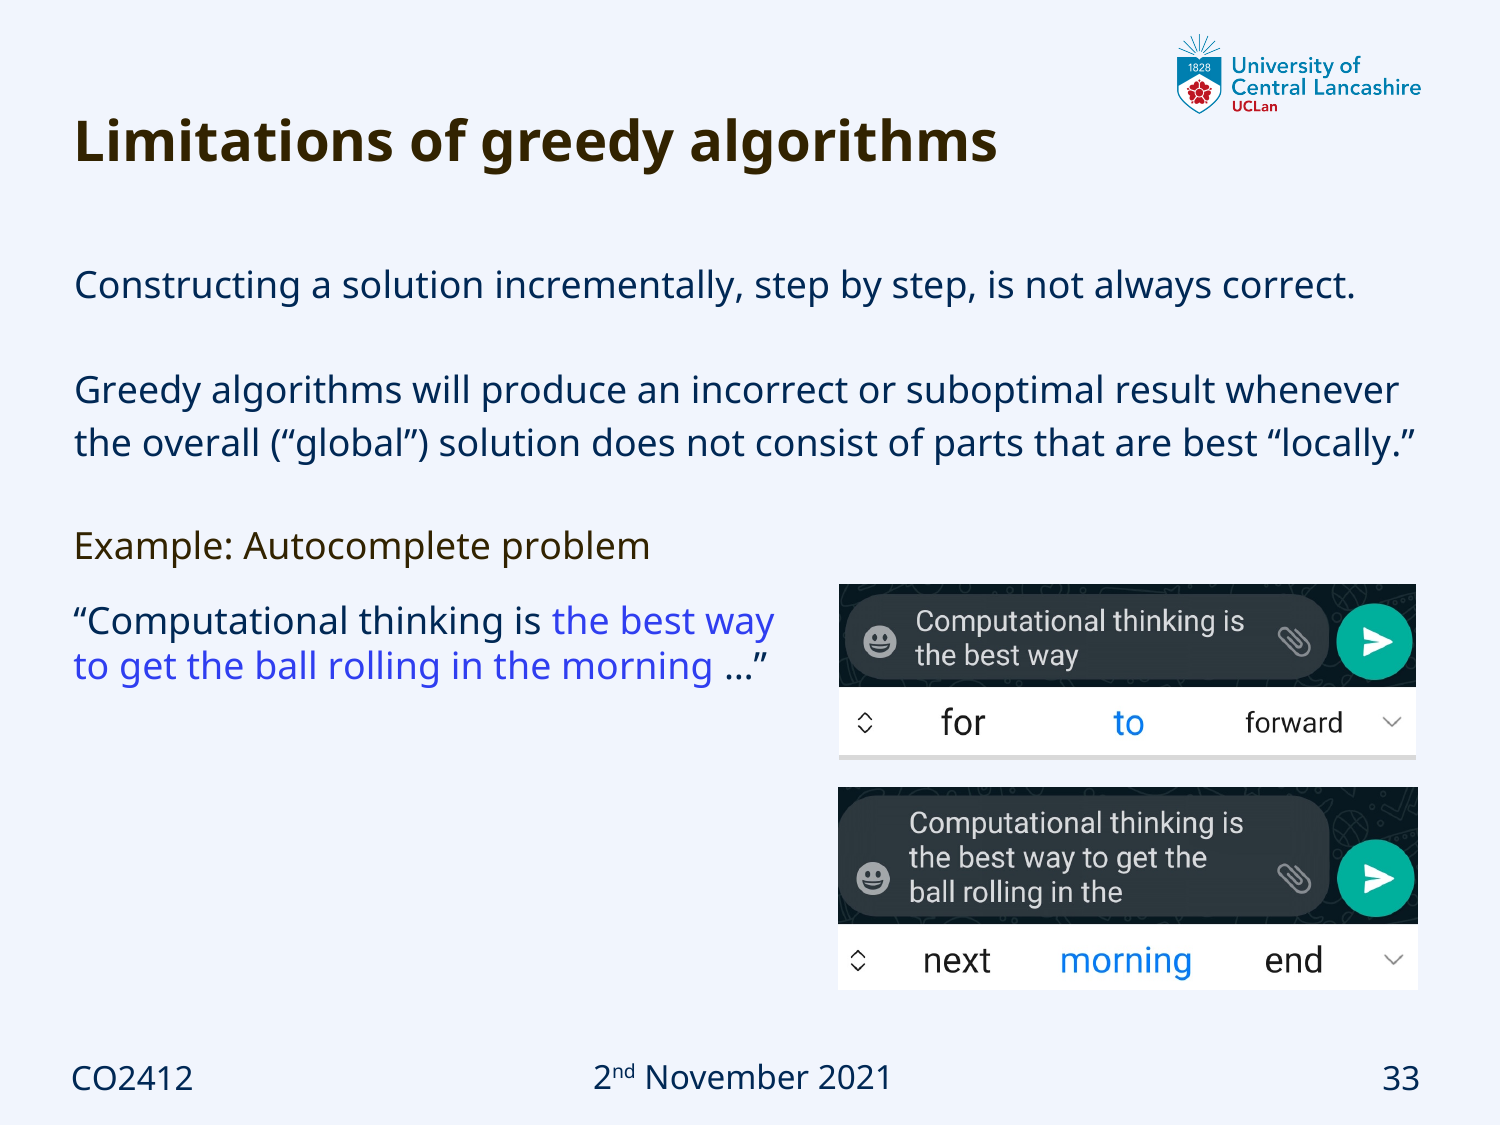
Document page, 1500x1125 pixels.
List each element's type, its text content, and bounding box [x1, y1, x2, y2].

text_box Example: Autocomplete problem “Computational thinking is the best way to get the ball rolling in the morning …” [58, 514, 826, 1011]
title Limitations of greedy algorithms [58, 93, 1475, 186]
picture [839, 584, 1416, 760]
picture [838, 787, 1418, 990]
picture [1177, 34, 1421, 93]
text_box Constructing a solution incrementally, step by step, is not always correct. Greedy algorithms will produce an incorrect or suboptimal result whenever the overall (“global”) solution does not consist of parts that are best “locally.” [59, 246, 1435, 577]
